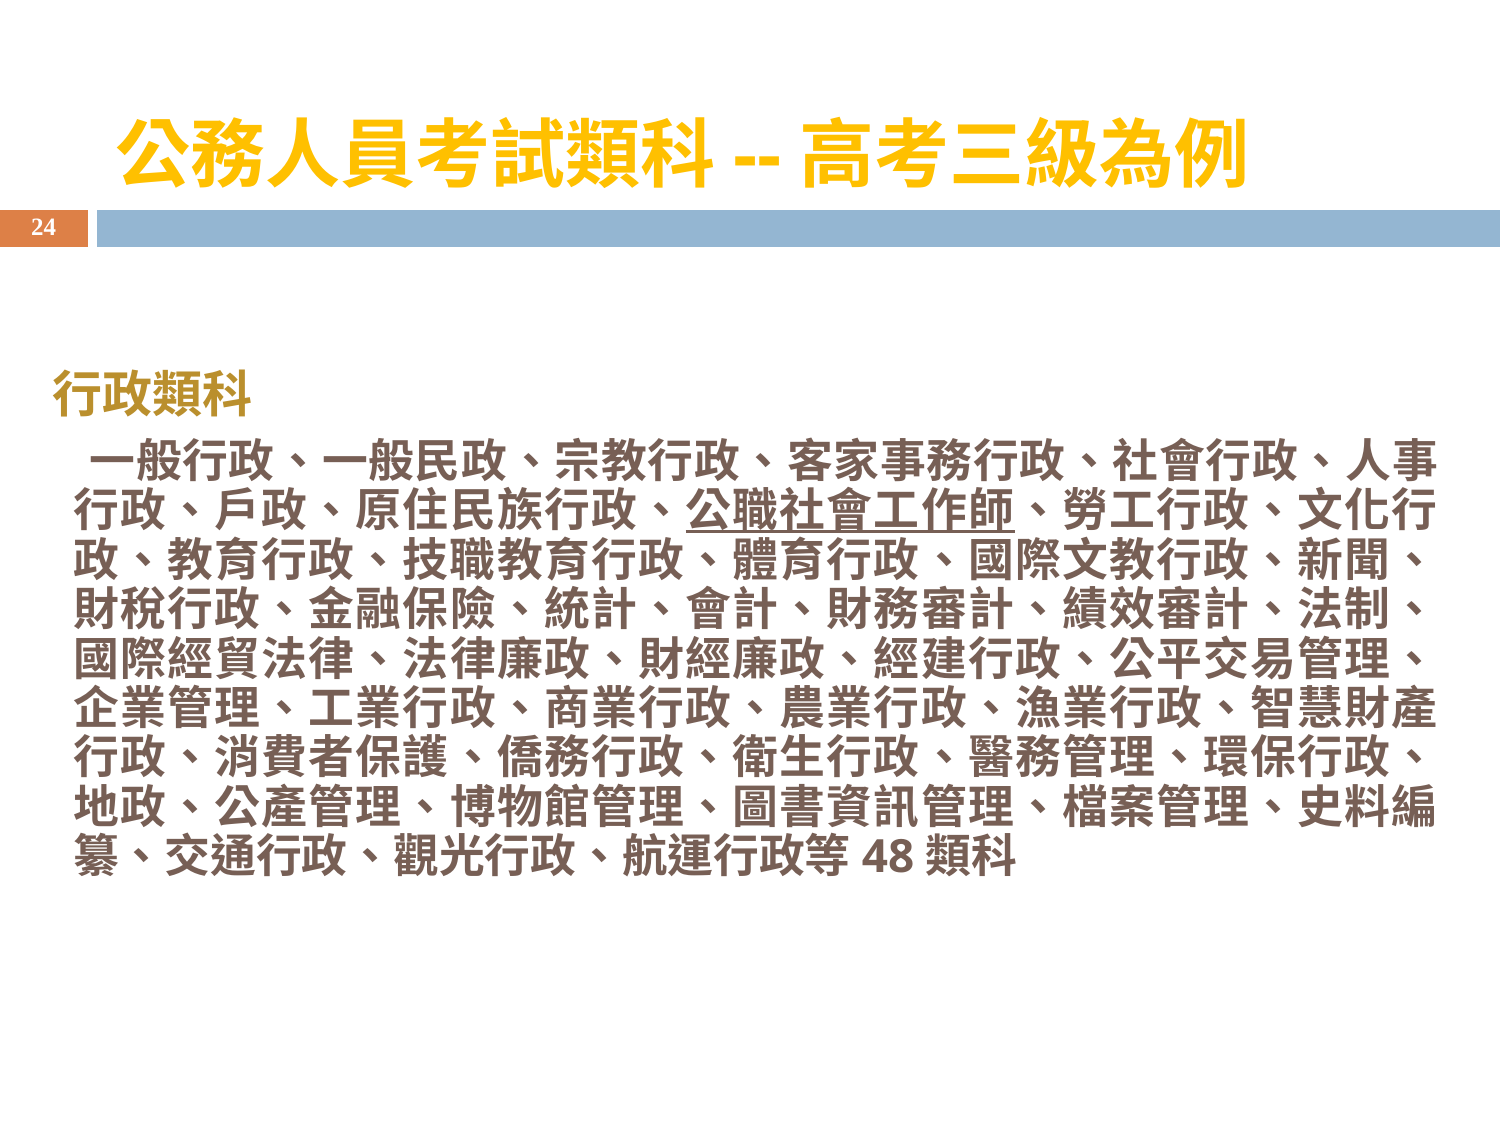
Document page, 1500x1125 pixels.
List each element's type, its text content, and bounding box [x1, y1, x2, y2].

text_box 23 [0, 208, 88, 249]
title 公務人員考試類科--高考三級為例 [100, 54, 1365, 248]
text_box 行政類科 一般行政、一般民政、宗教行政、客家事務行政、社會行政、人事行政、戶政、原住民族行政、公職社會工作師、勞工行政、文化行政、教育行政、技職教育行政、體育行政、國際文教行政、新聞、財稅行政、金融保險、統計、會計、財務審計、績效審計、法制、國際經貿法律、法律廉政、財經廉政、經建行政、公平交易管理、企業管理、工業行政、商業行政、農業行政、漁業行政、智慧財產行政、消費者保護、僑務行政、衛生行政、醫務管理、環保行政、地政、公產管理、博物館管理、圖書資訊管理、檔案管理、史料編纂、交通行政、觀光行政、航運行政等48類科 [5, 361, 1453, 1071]
